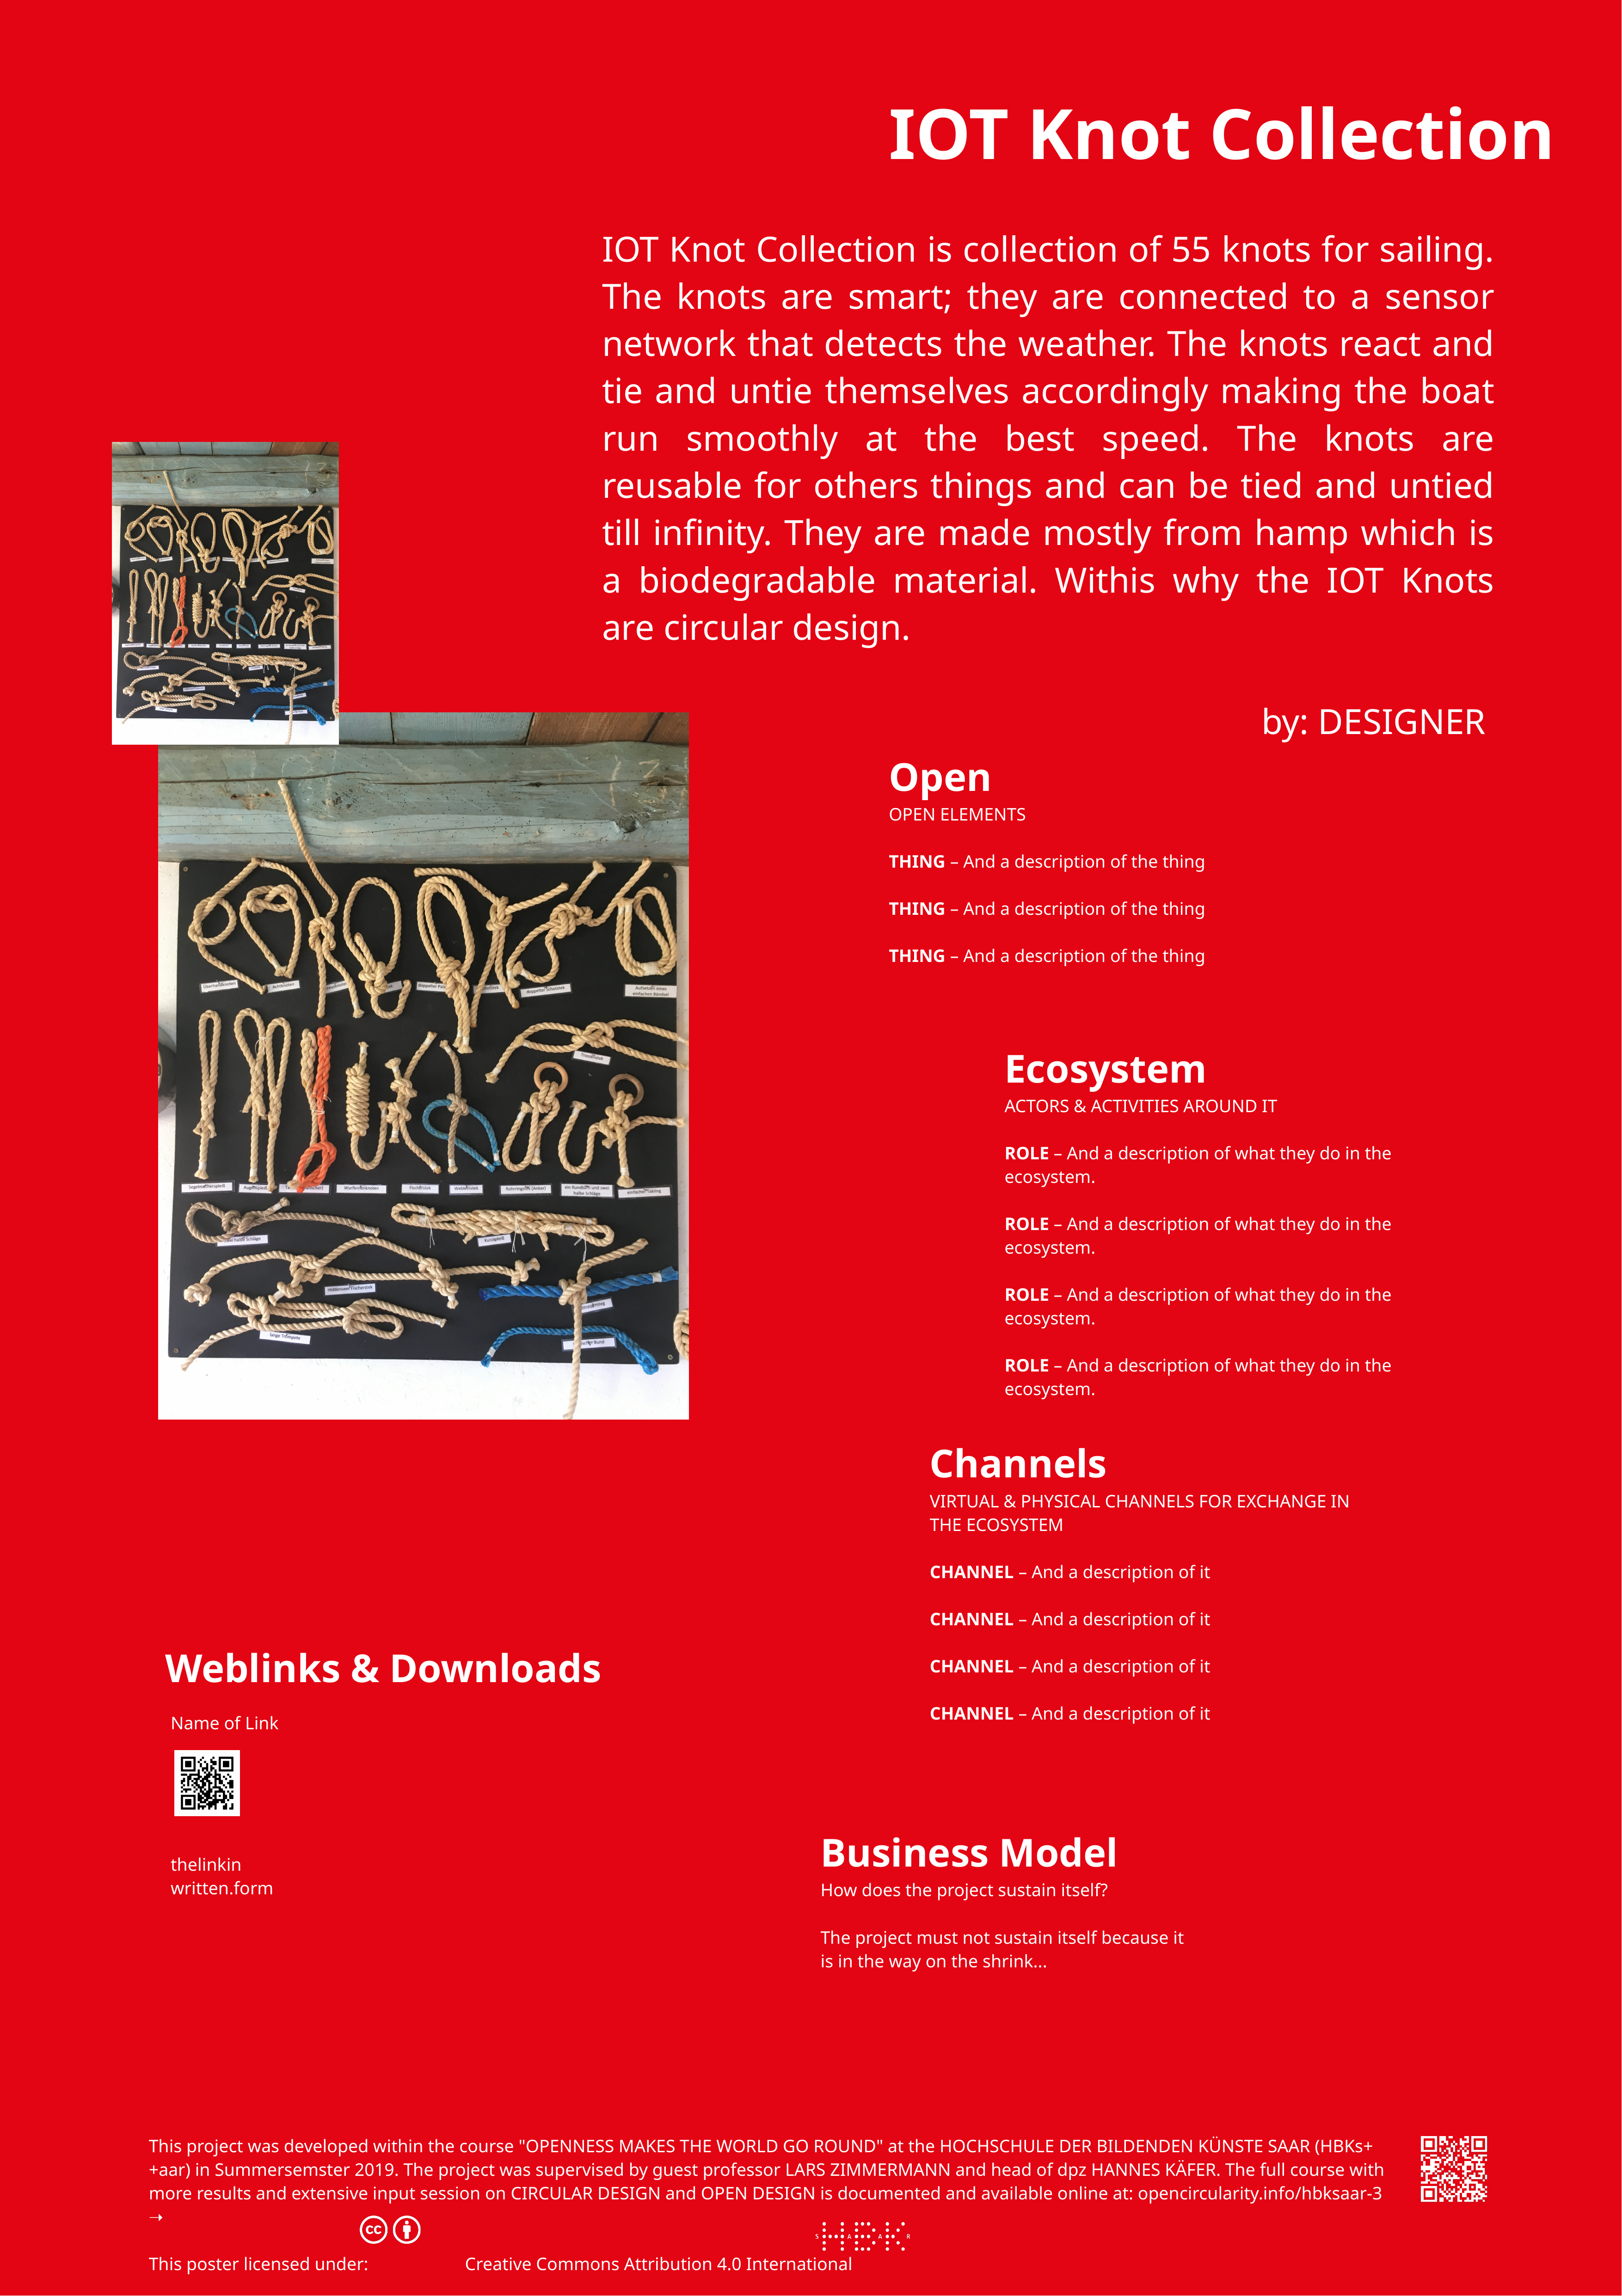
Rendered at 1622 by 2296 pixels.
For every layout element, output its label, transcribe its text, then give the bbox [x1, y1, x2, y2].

picture [112, 442, 689, 1420]
text_box This project was developed within the course "OPENNESS MAKES THE WORLD GO ROUND" at the HOCHSCHULE DER BILDENDEN KÜNSTE SAAR (HBKs++aar) in Summersemster 2019. The project was supervised by guest professor LARS ZIMMERMANN and head of dpz HANNES KÄFER. The full course with more results and extensive input session on CIRCULAR DESIGN and OPEN DESIGN is documented and available online at: opencircularity.info/hbksaar-3 ➝ This poster licensed under: Creative Commons Attribution 4.0 International [142, 2131, 1409, 2296]
text_box [0, 0, 1622, 2296]
text_box IOT Knot Collection is collection of 55 knots for sailing. The knots are smart; they are connected to a sensor network that detects the weather. The knots react and tie and untie themselves accordingly making the boat run smoothly at the best speed. The knots are reusable for others things and can be tied and untied till infinity. They are made mostly from hamp which is a biodegradable material. Withis why the IOT Knots are circular design. by: DESIGNER [595, 221, 1502, 949]
picture [816, 2222, 910, 2251]
text_box Business Model How does the project sustain itself? The project must not sustain itself because it is in the way on the shrink... [813, 1822, 1202, 2098]
text_box Ecosystem ACTORS & ACTIVITIES AROUND IT ROLE – And a description of what they do in the ecosystem. ROLE – And a description of what they do in the ecosystem. ROLE – And a description of what they do in the ecosystem. ROLE – And a description of what they do in the ecosystem. [997, 1038, 1468, 1500]
picture [1411, 2126, 1497, 2211]
picture [174, 1750, 240, 1816]
picture [360, 2216, 422, 2244]
text_box Name of Link thelinkin written.form [164, 1708, 350, 1886]
text_box Channels VIRTUAL & PHYSICAL CHANNELS FOR EXCHANGE IN THE ECOSYSTEM CHANNEL – And a description of it CHANNEL – And a description of it CHANNEL – And a description of it CHANNEL – And a description of it [923, 1433, 1393, 1884]
text_box Weblinks & Downloads [158, 1638, 656, 1738]
text_box Open OPEN ELEMENTS THING – And a description of the thing THING – And a description of the thing THING – And a description of the thing [882, 949, 1352, 1130]
text_box IOT Knot Collection [882, 82, 1622, 414]
